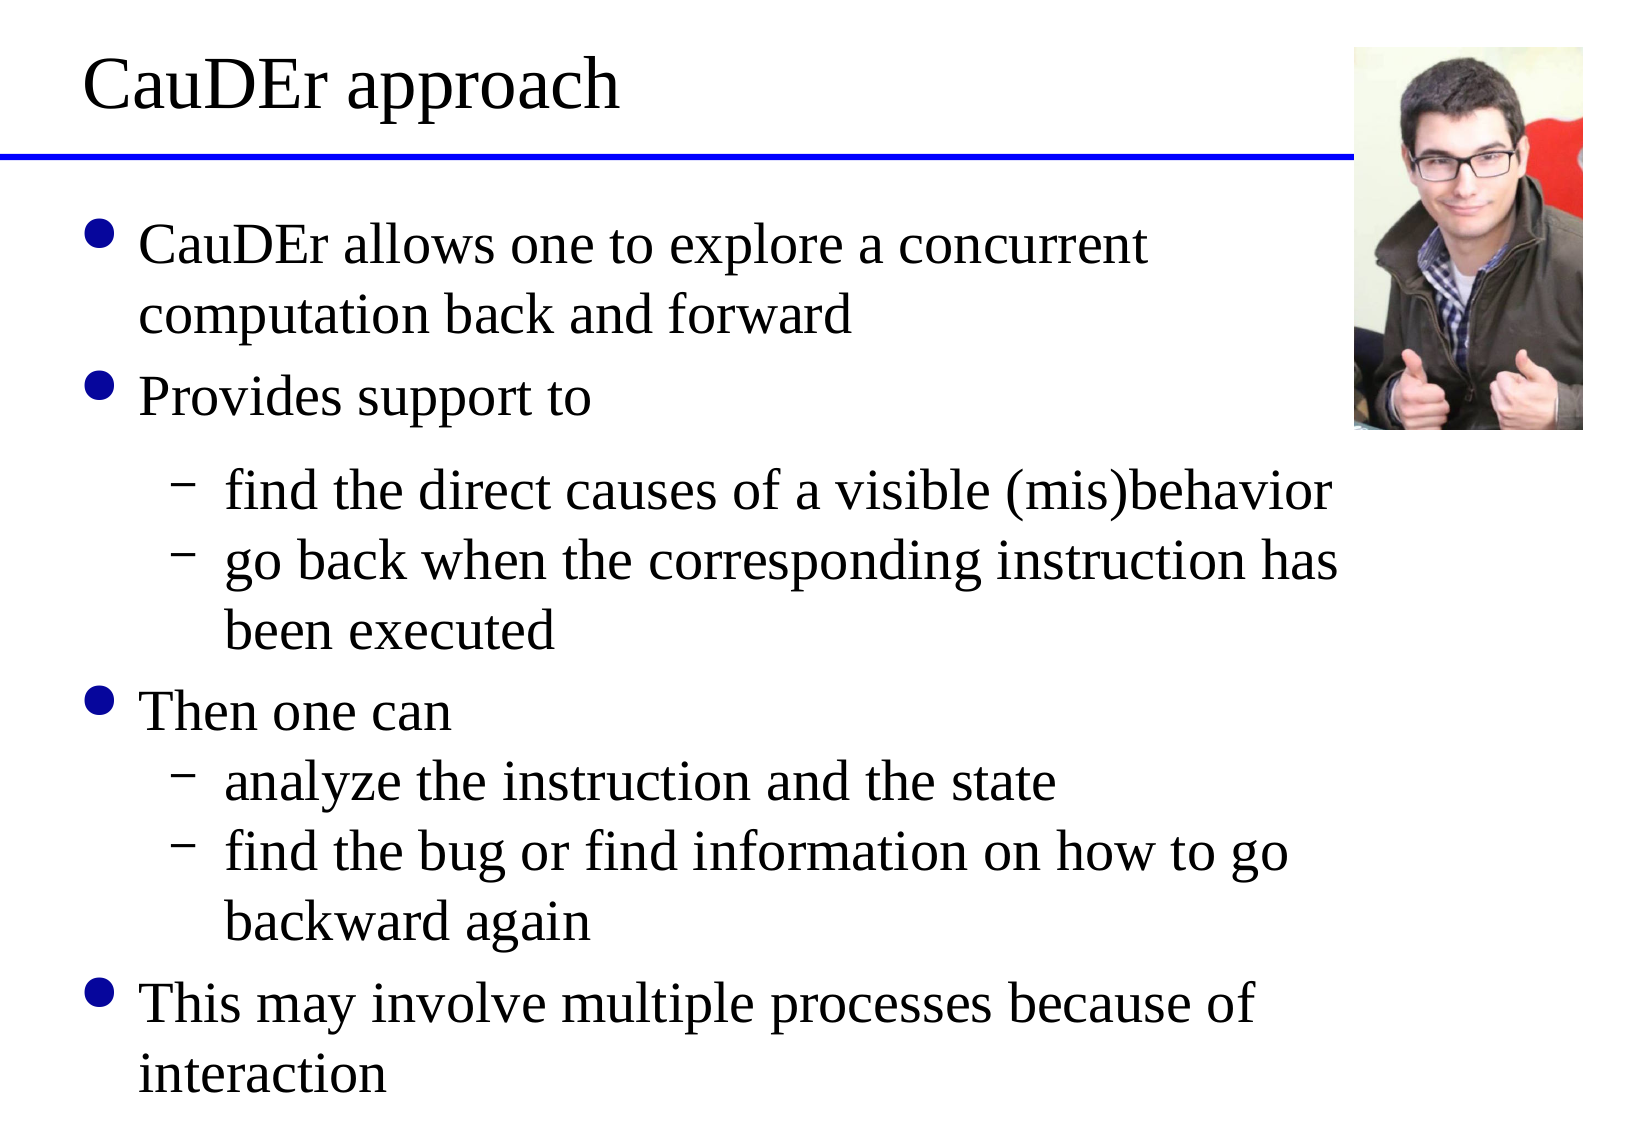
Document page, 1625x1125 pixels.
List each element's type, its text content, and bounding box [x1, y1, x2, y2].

title CauDEr approach [67, 27, 1544, 131]
picture [1354, 47, 1583, 430]
list CauDEr allows one to explore a concurrent computation back and forward Provides support to find the direct causes of a visible (mis)behavior go back when the corresponding instruction has been executed Then one can analyze the instruction and the state find the bug or find information on how to go backward again This may involve multiple processes because of interaction [67, 198, 1478, 1061]
